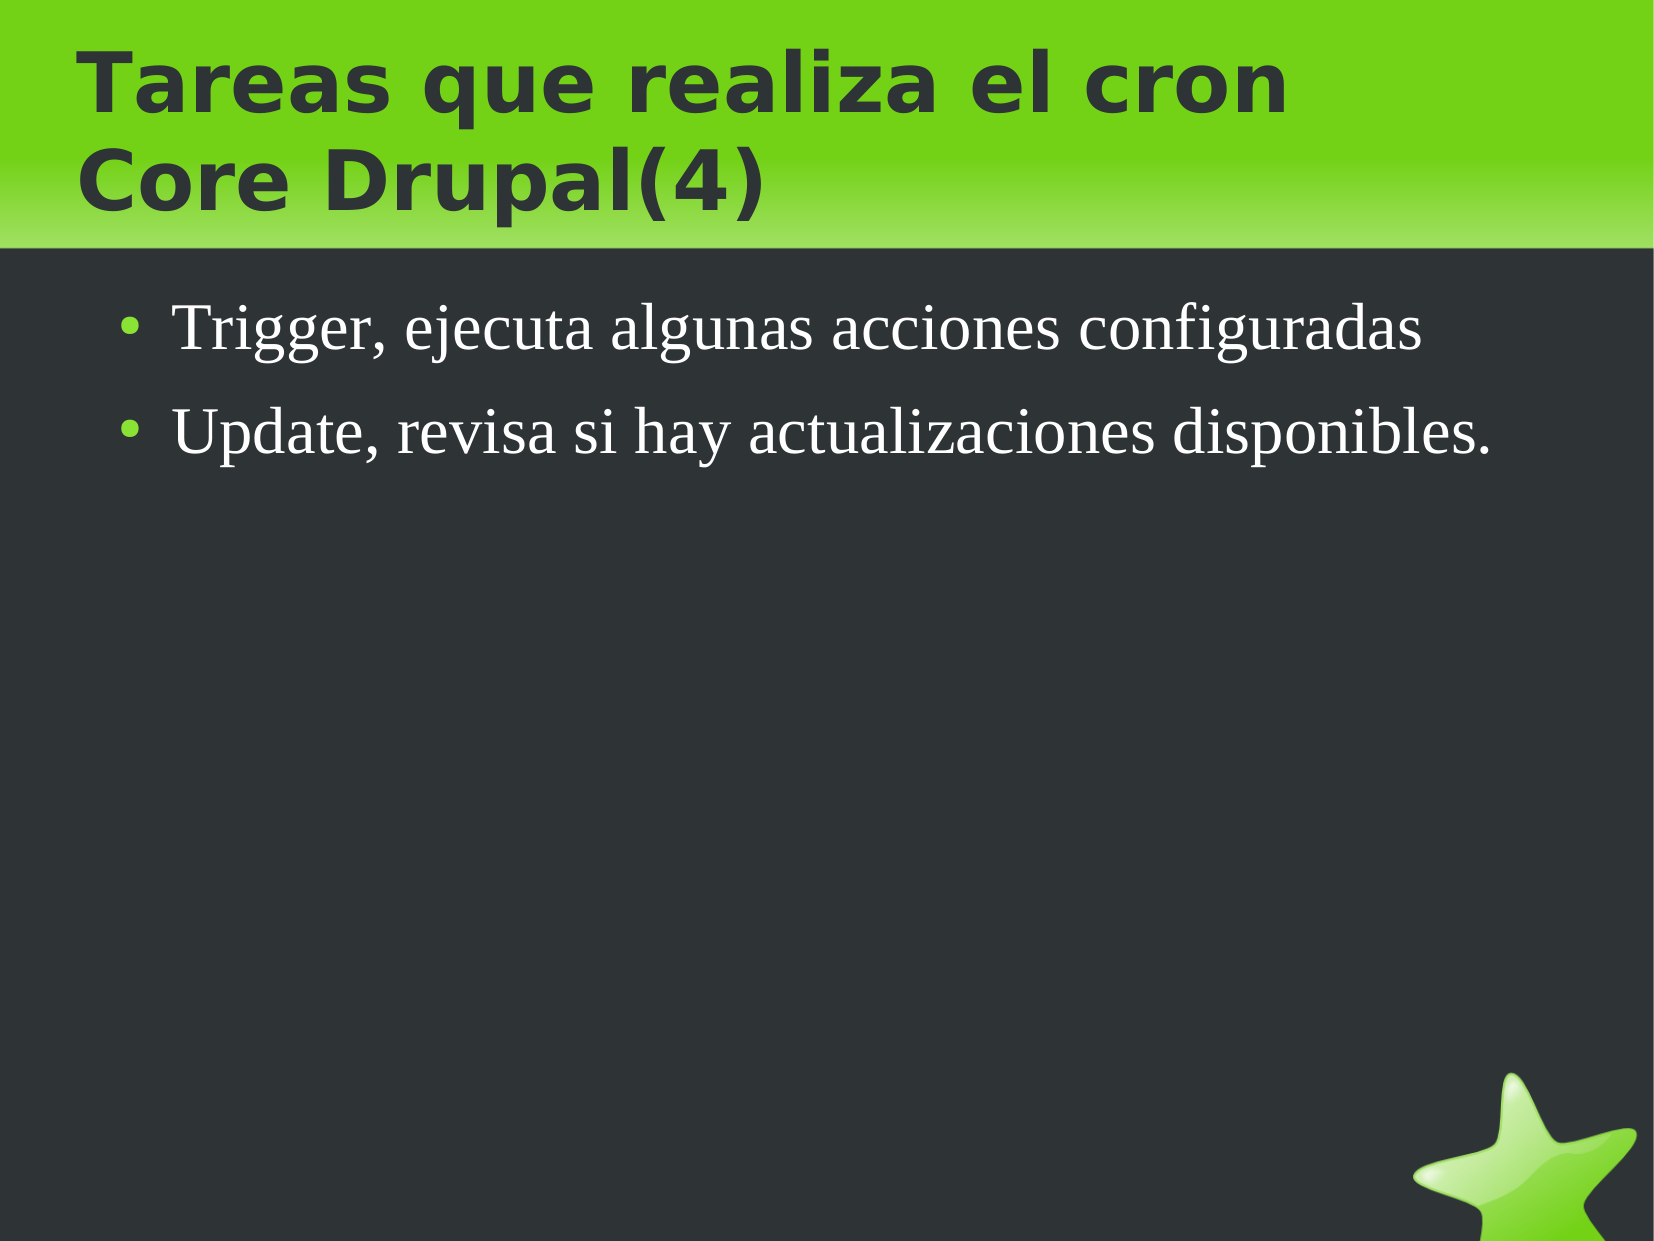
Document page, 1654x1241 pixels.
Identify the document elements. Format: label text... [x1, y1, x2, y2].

title Tareas que realiza el cron Core Drupal(4) [76, 35, 1565, 230]
list Trigger, ejecuta algunas acciones configuradas Update, revisa si hay actualizaciones disponibles. [82, 290, 1571, 1094]
picture [0, 0, 1654, 1241]
